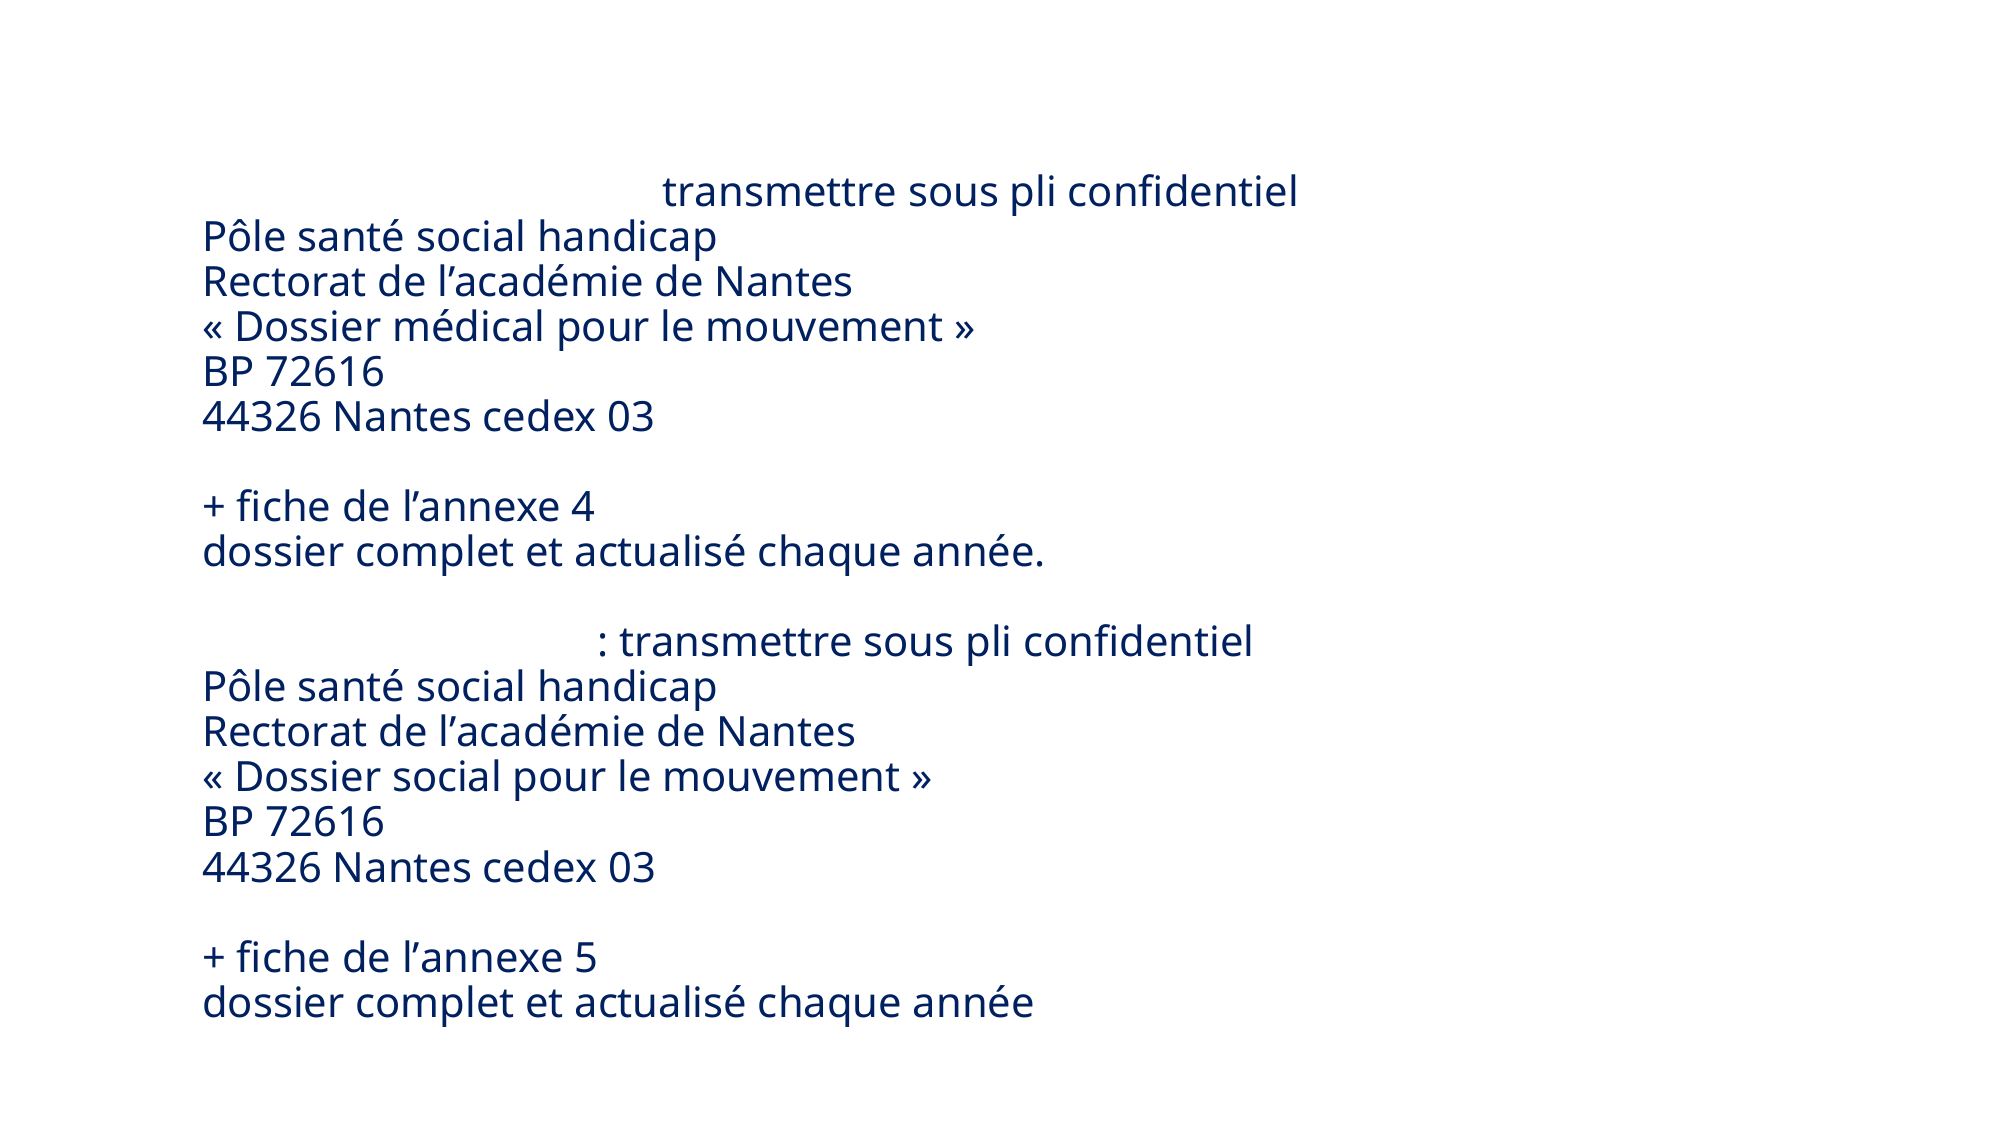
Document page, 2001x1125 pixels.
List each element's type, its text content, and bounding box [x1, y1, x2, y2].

list Pour le dossier médical : transmettre sous pli confidentiel Pôle santé social handicap Rectorat de l’académie de Nantes « Dossier médical pour le mouvement » BP 72616 44326 Nantes cedex 03 + fiche de l’annexe 4 dossier complet et actualisé chaque année. Pour le dossier social : transmettre sous pli confidentiel Pôle santé social handicap Rectorat de l’académie de Nantes « Dossier social pour le mouvement » BP 72616 44326 Nantes cedex 03 + fiche de l’annexe 5 dossier complet et actualisé chaque année [112, 112, 1880, 1052]
